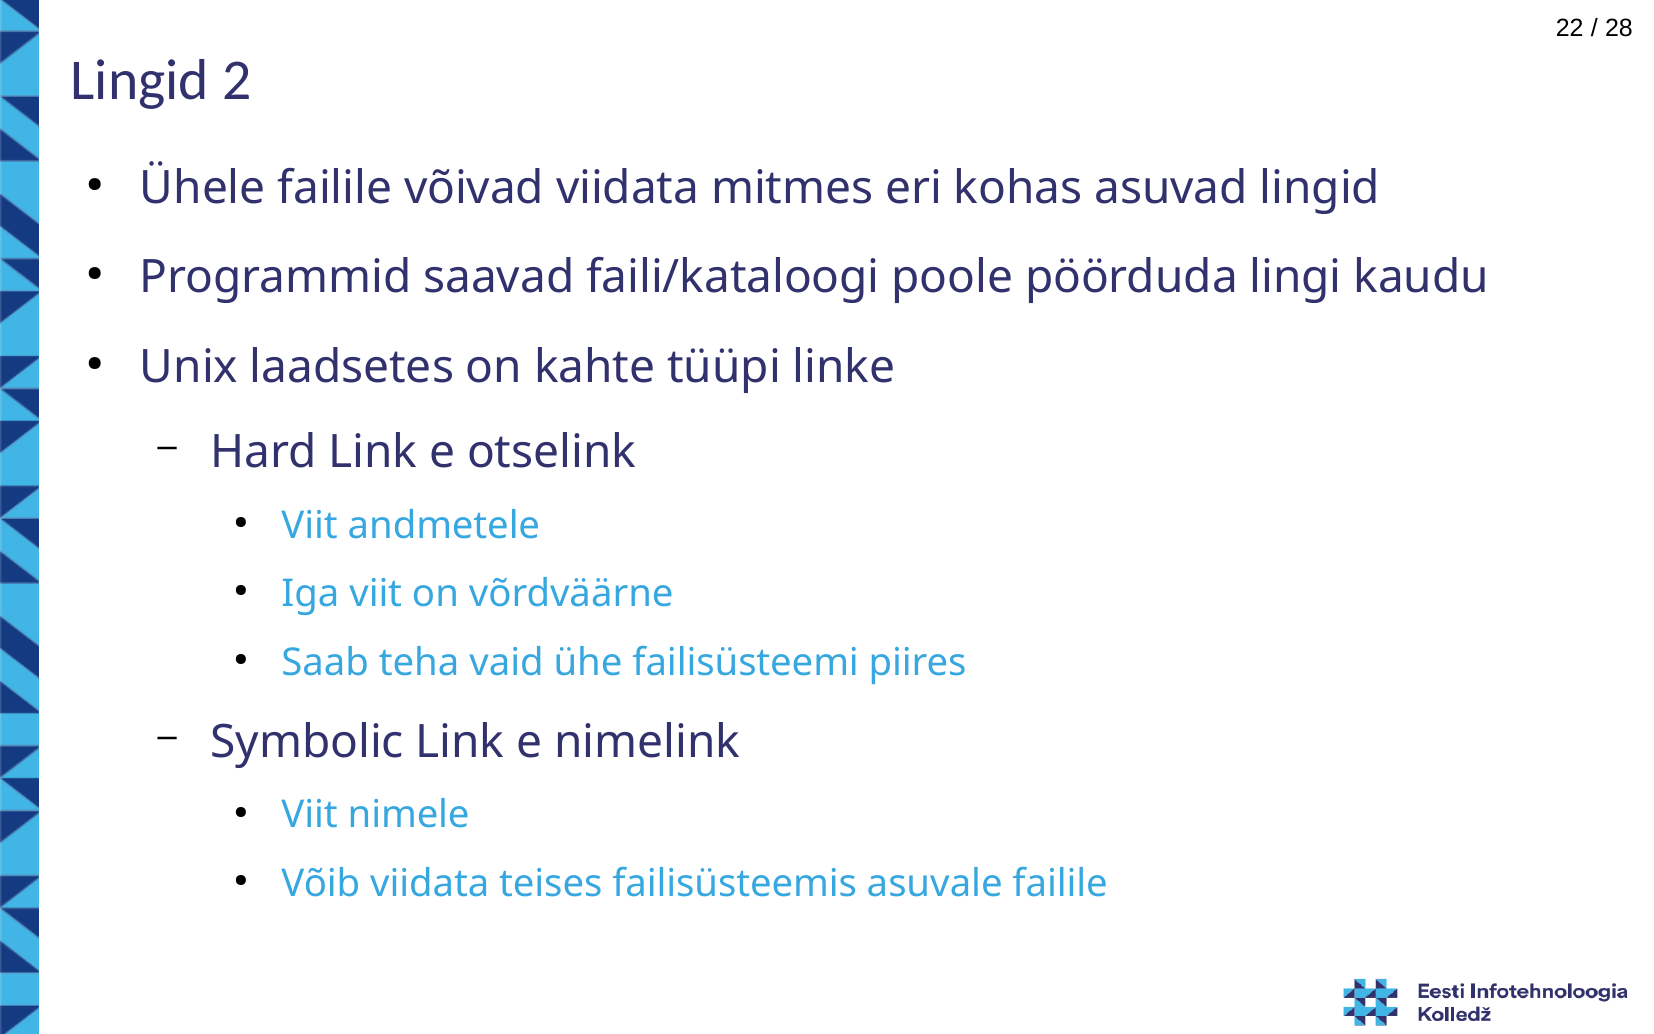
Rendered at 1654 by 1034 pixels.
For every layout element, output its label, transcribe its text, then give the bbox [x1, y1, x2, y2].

list Ühele failile võivad viidata mitmes eri kohas asuvad lingid Programmid saavad faili/kataloogi poole pöörduda lingi kaudu Unix laadsetes on kahte tüüpi linke Hard Link e otselink Viit andmetele Iga viit on võrdväärne Saab teha vaid ühe failisüsteemi piires Symbolic Link e nimelink Viit nimele Võib viidata teises failisüsteemis asuvale failile [68, 153, 1630, 957]
title Lingid 2 [70, 41, 1630, 130]
